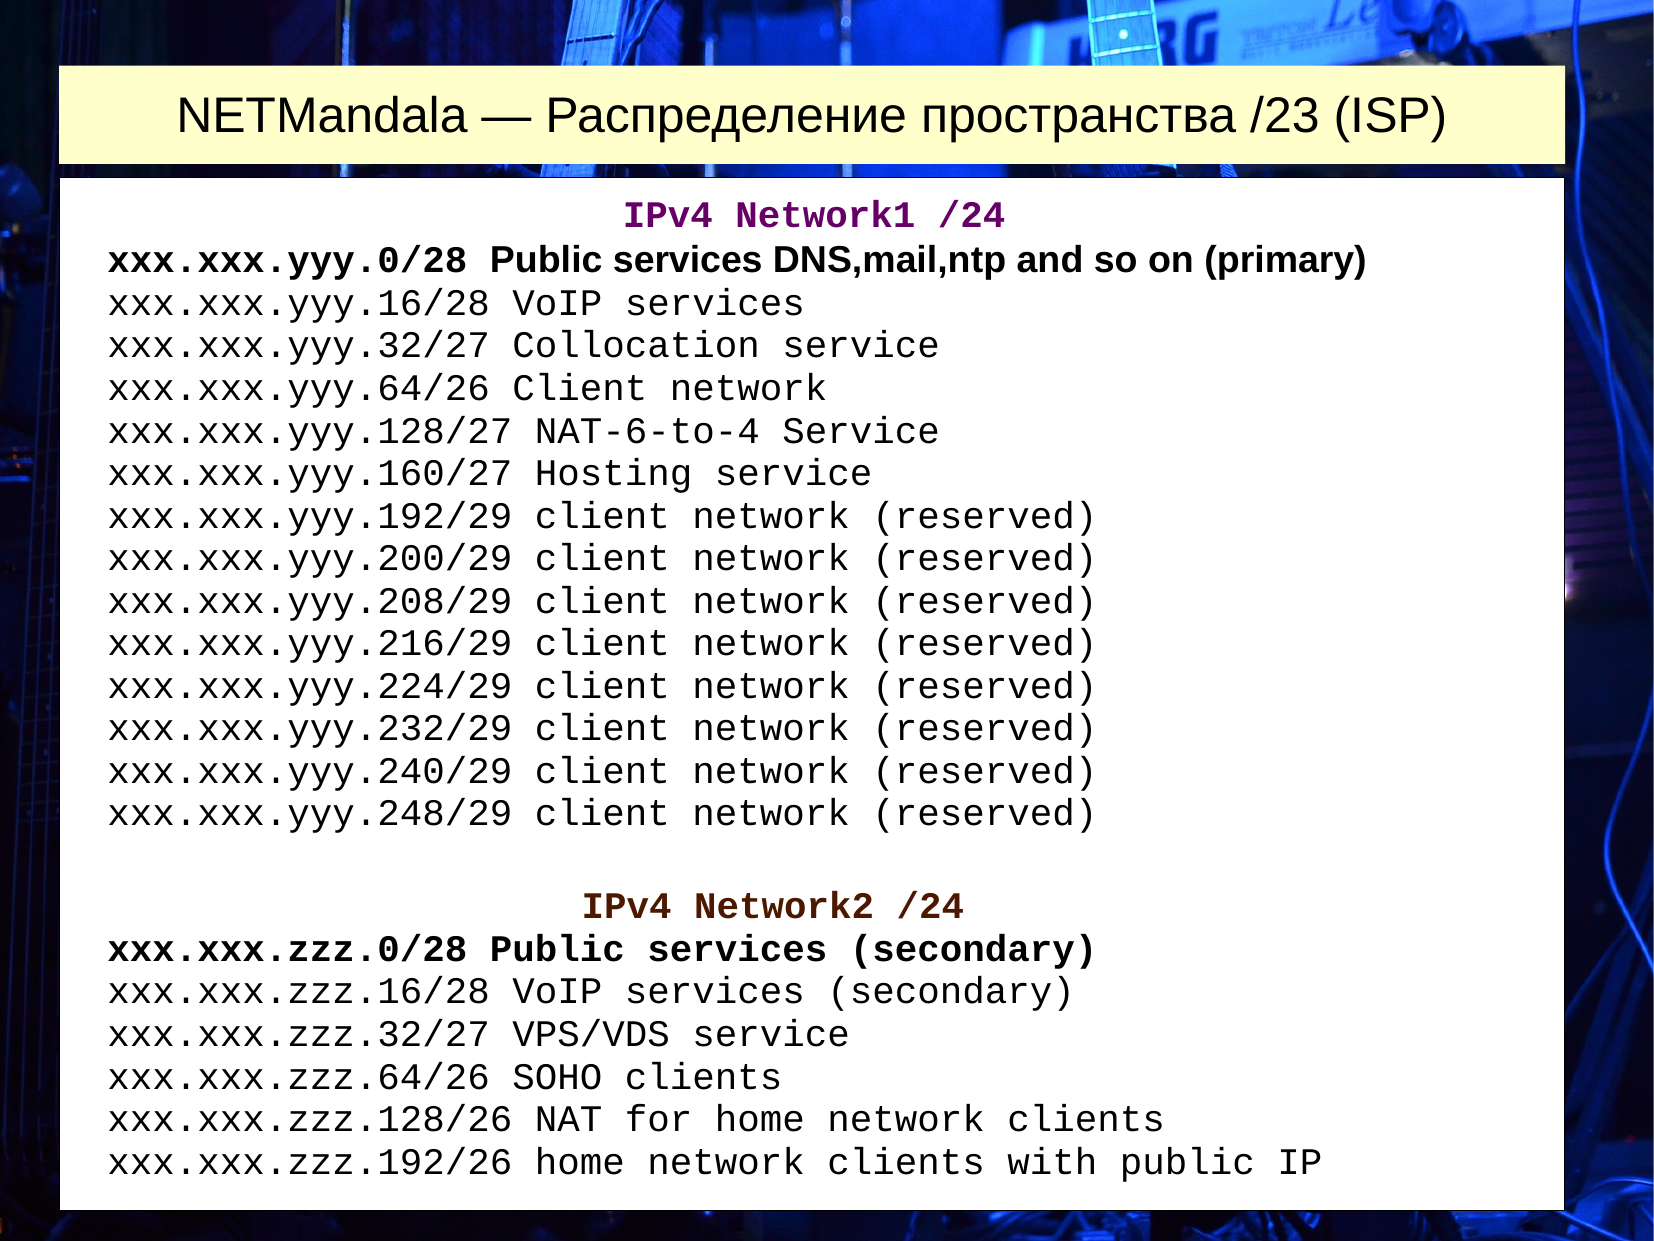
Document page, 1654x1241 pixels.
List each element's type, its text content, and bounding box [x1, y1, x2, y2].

text_box IPv4 Network1 /24 xxx.xxx.yyy.0/28 Public services DNS,mail,ntp and so on (primary) xxx.xxx.yyy.16/28 VoIP services xxx.xxx.yyy.32/27 Collocation service xxx.xxx.yyy.64/26 Client network xxx.xxx.yyy.128/27 NAT-6-to-4 Service xxx.xxx.yyy.160/27 Hosting service xxx.xxx.yyy.192/29 client network (reserved) xxx.xxx.yyy.200/29 client network (reserved) xxx.xxx.yyy.208/29 client network (reserved) xxx.xxx.yyy.216/29 client network (reserved) xxx.xxx.yyy.224/29 client network (reserved) xxx.xxx.yyy.232/29 client network (reserved) xxx.xxx.yyy.240/29 client network (reserved) xxx.xxx.yyy.248/29 client network (reserved) [92, 189, 1536, 886]
picture [0, 0, 1654, 1241]
text_box [59, 177, 1565, 1211]
text_box IPv4 Network2 /24 xxx.xxx.zzz.0/28 Public services (secondary) xxx.xxx.zzz.16/28 VoIP services (secondary) xxx.xxx.zzz.32/27 VPS/VDS service xxx.xxx.zzz.64/26 SOHO clients xxx.xxx.zzz.128/26 NAT for home network clients xxx.xxx.zzz.192/26 home network clients with public IP [92, 837, 1453, 1217]
title NETMandala — Распределение пространства /23 (ISP) [59, 65, 1566, 164]
